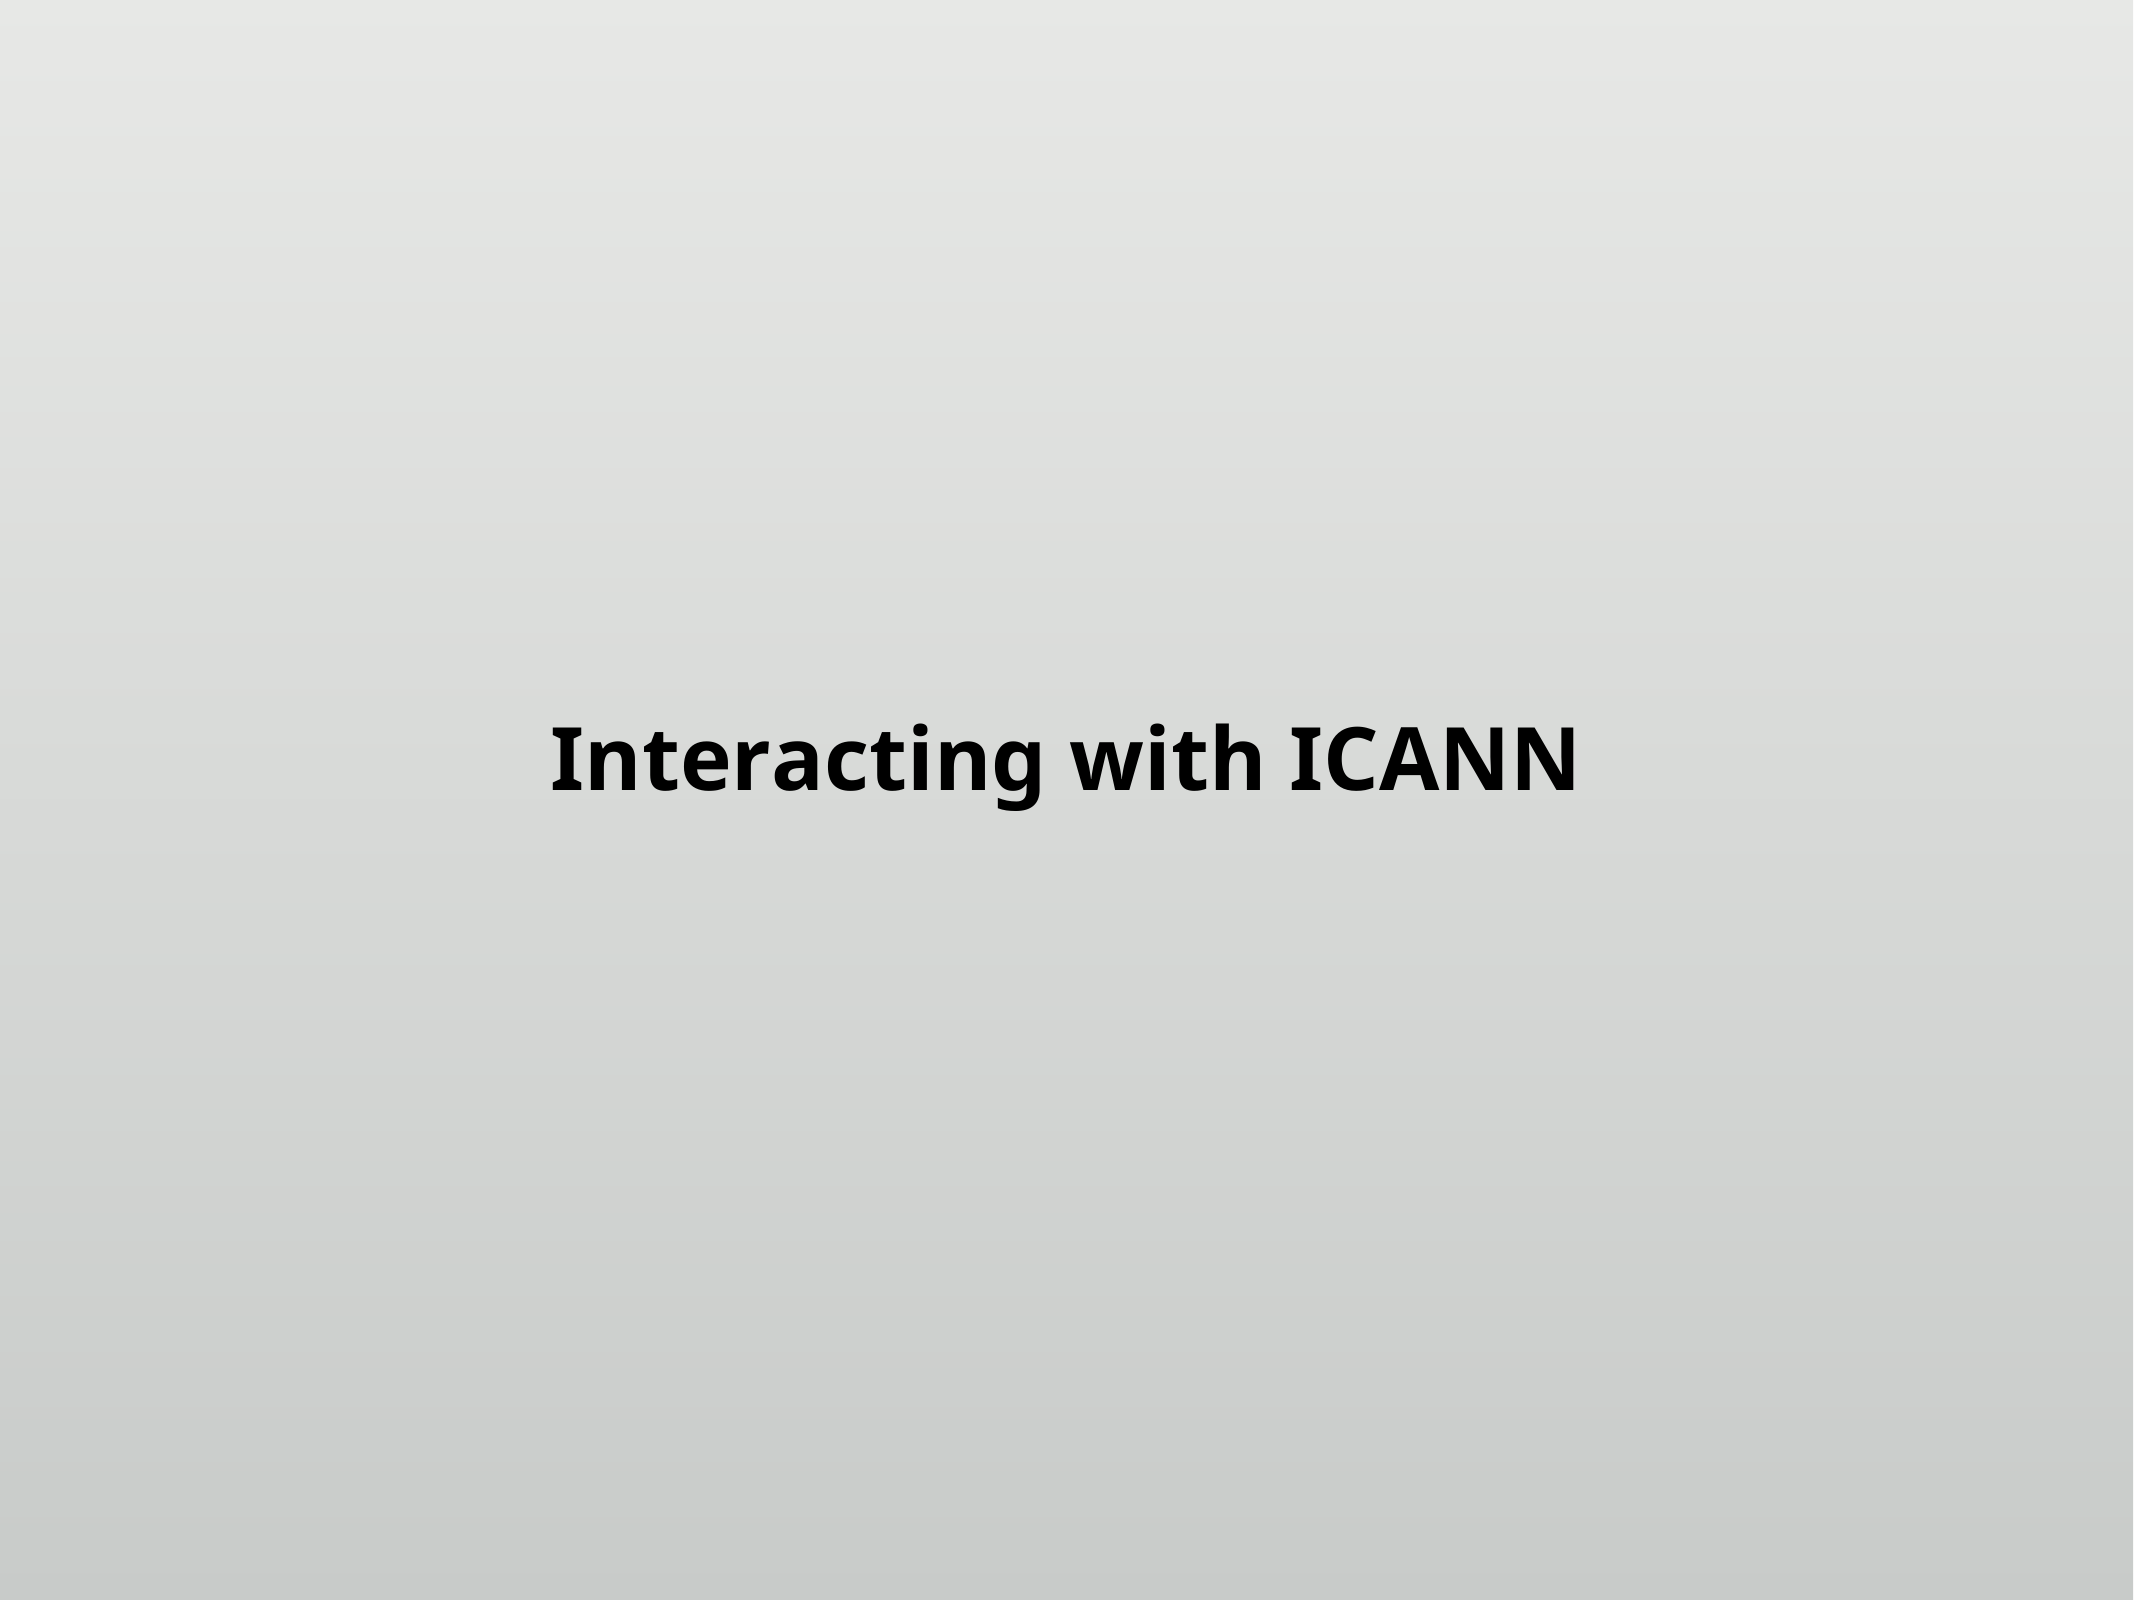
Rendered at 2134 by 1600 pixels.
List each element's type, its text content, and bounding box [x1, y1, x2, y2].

title Interacting with ICANN [93, 495, 2040, 1017]
